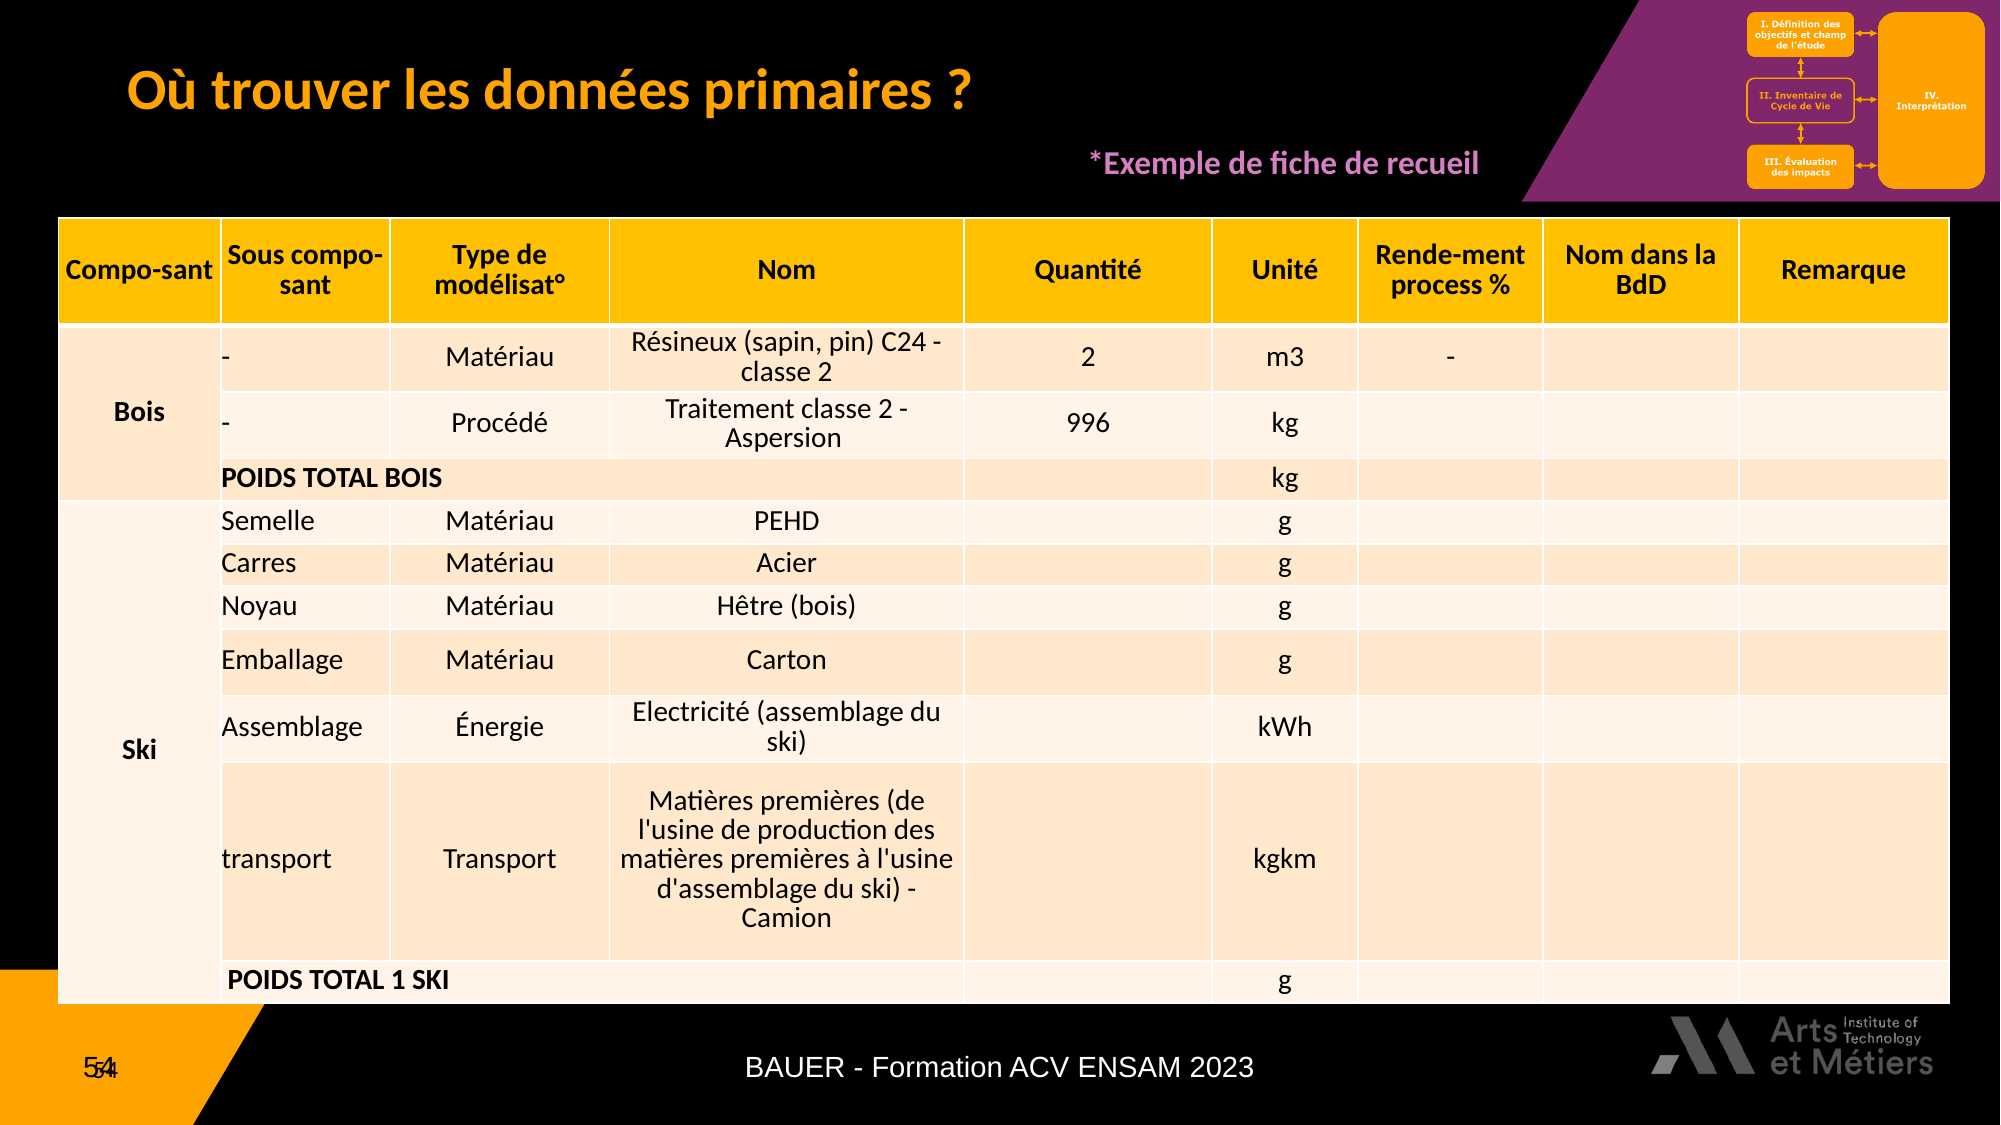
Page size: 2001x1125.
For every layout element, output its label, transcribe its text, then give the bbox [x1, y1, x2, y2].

table_cell [1359, 502, 1542, 543]
table_cell Acier [610, 545, 963, 585]
table_cell [1544, 587, 1738, 628]
table_cell [1740, 763, 1948, 960]
table_cell [1740, 393, 1948, 458]
table_cell 2 [965, 328, 1211, 391]
table_cell [965, 587, 1211, 628]
table_cell g [1213, 502, 1357, 543]
table_cell [1740, 587, 1948, 628]
table_cell [1544, 962, 1738, 1002]
table_cell [965, 962, 1211, 1002]
table_cell Matériau [391, 630, 609, 695]
table_cell Transport [391, 763, 609, 960]
table_cell Procédé [391, 393, 609, 458]
table_cell [1740, 696, 1948, 761]
table_cell [1544, 393, 1738, 458]
table_cell Carton [610, 630, 963, 695]
table_cell Assemblage [222, 696, 389, 761]
table_header Remarque [1740, 219, 1948, 323]
table_cell [965, 459, 1211, 500]
table_cell [1740, 459, 1948, 500]
text_box *Exemple de fiche de recueil [1072, 138, 1561, 195]
table_cell [965, 545, 1211, 585]
table_cell Matériau [391, 587, 609, 628]
table_cell [1359, 630, 1542, 695]
table_cell Noyau [222, 587, 389, 628]
table_cell Ski [59, 502, 220, 1002]
table_cell [1544, 696, 1738, 761]
table_header Sous compo-sant [222, 219, 389, 323]
table_cell [1740, 545, 1948, 585]
table_cell kg [1213, 393, 1357, 458]
table_cell transport [222, 763, 389, 960]
table_cell [1359, 545, 1542, 585]
table_cell [965, 502, 1211, 543]
table_cell [1359, 962, 1542, 1002]
table_cell kgkm [1213, 763, 1357, 960]
table_cell kWh [1213, 696, 1357, 761]
table_header Nom dans la BdD [1544, 219, 1738, 323]
table_cell g [1213, 630, 1357, 695]
table_cell Matériau [391, 545, 609, 585]
table_cell - [222, 393, 389, 458]
table_header Rende-ment process % [1359, 219, 1542, 323]
table_cell Traitement classe 2 - Aspersion [610, 393, 963, 458]
table_cell [1544, 763, 1738, 960]
table_header Nom [610, 219, 963, 323]
table_cell g [1213, 587, 1357, 628]
table_cell PEHD [610, 502, 963, 543]
table_cell Matériau [391, 328, 609, 391]
table_cell Hêtre (bois) [610, 587, 963, 628]
table_cell [1544, 502, 1738, 543]
table_cell [965, 630, 1211, 695]
table_cell Matières premières (de l'usine de production des matières premières à l'usine d'assemblage du ski) - Camion [610, 763, 963, 960]
table_cell - [222, 328, 389, 391]
table_cell Emballage [222, 630, 389, 695]
table_cell [1359, 696, 1542, 761]
table_cell [1544, 630, 1738, 695]
table_cell [1740, 502, 1948, 543]
picture [1631, 997, 1952, 1093]
table_cell POIDS TOTAL BOIS [222, 459, 963, 500]
table_cell Electricité (assemblage du ski) [610, 696, 963, 761]
table_cell g [1213, 545, 1357, 585]
table_cell [1359, 587, 1542, 628]
table_header Compo-sant [59, 219, 220, 323]
table_cell Résineux (sapin, pin) C24 - classe 2 [610, 328, 963, 391]
table_header Type de modélisat° [391, 219, 609, 323]
table_cell 996 [965, 393, 1211, 458]
table_header Quantité [965, 219, 1211, 323]
picture [1746, 12, 1985, 189]
table_cell Bois [59, 328, 220, 500]
table_cell m3 [1213, 328, 1357, 391]
table_cell [1544, 459, 1738, 500]
table_cell kg [1213, 459, 1357, 500]
table_cell [1359, 459, 1542, 500]
table_header Unité [1213, 219, 1357, 323]
table_cell [1359, 393, 1542, 458]
table_cell [1544, 545, 1738, 585]
table_cell [965, 763, 1211, 960]
table_cell - [1359, 328, 1542, 391]
table_cell [1359, 763, 1542, 960]
table_cell [1544, 328, 1738, 391]
table_cell [1740, 962, 1948, 1002]
table_cell g [1213, 962, 1357, 1002]
table_cell Carres [222, 545, 389, 585]
slide_number <numéro> [27, 1044, 134, 1093]
table_cell [1740, 328, 1948, 391]
table_cell Matériau [391, 502, 609, 543]
table_cell [1740, 630, 1948, 695]
table_cell POIDS TOTAL 1 SKI [222, 962, 963, 1002]
title Où trouver les données primaires ? [112, 51, 1347, 166]
table_cell Semelle [222, 502, 389, 543]
table_cell Énergie [391, 696, 609, 761]
table_cell [965, 696, 1211, 761]
